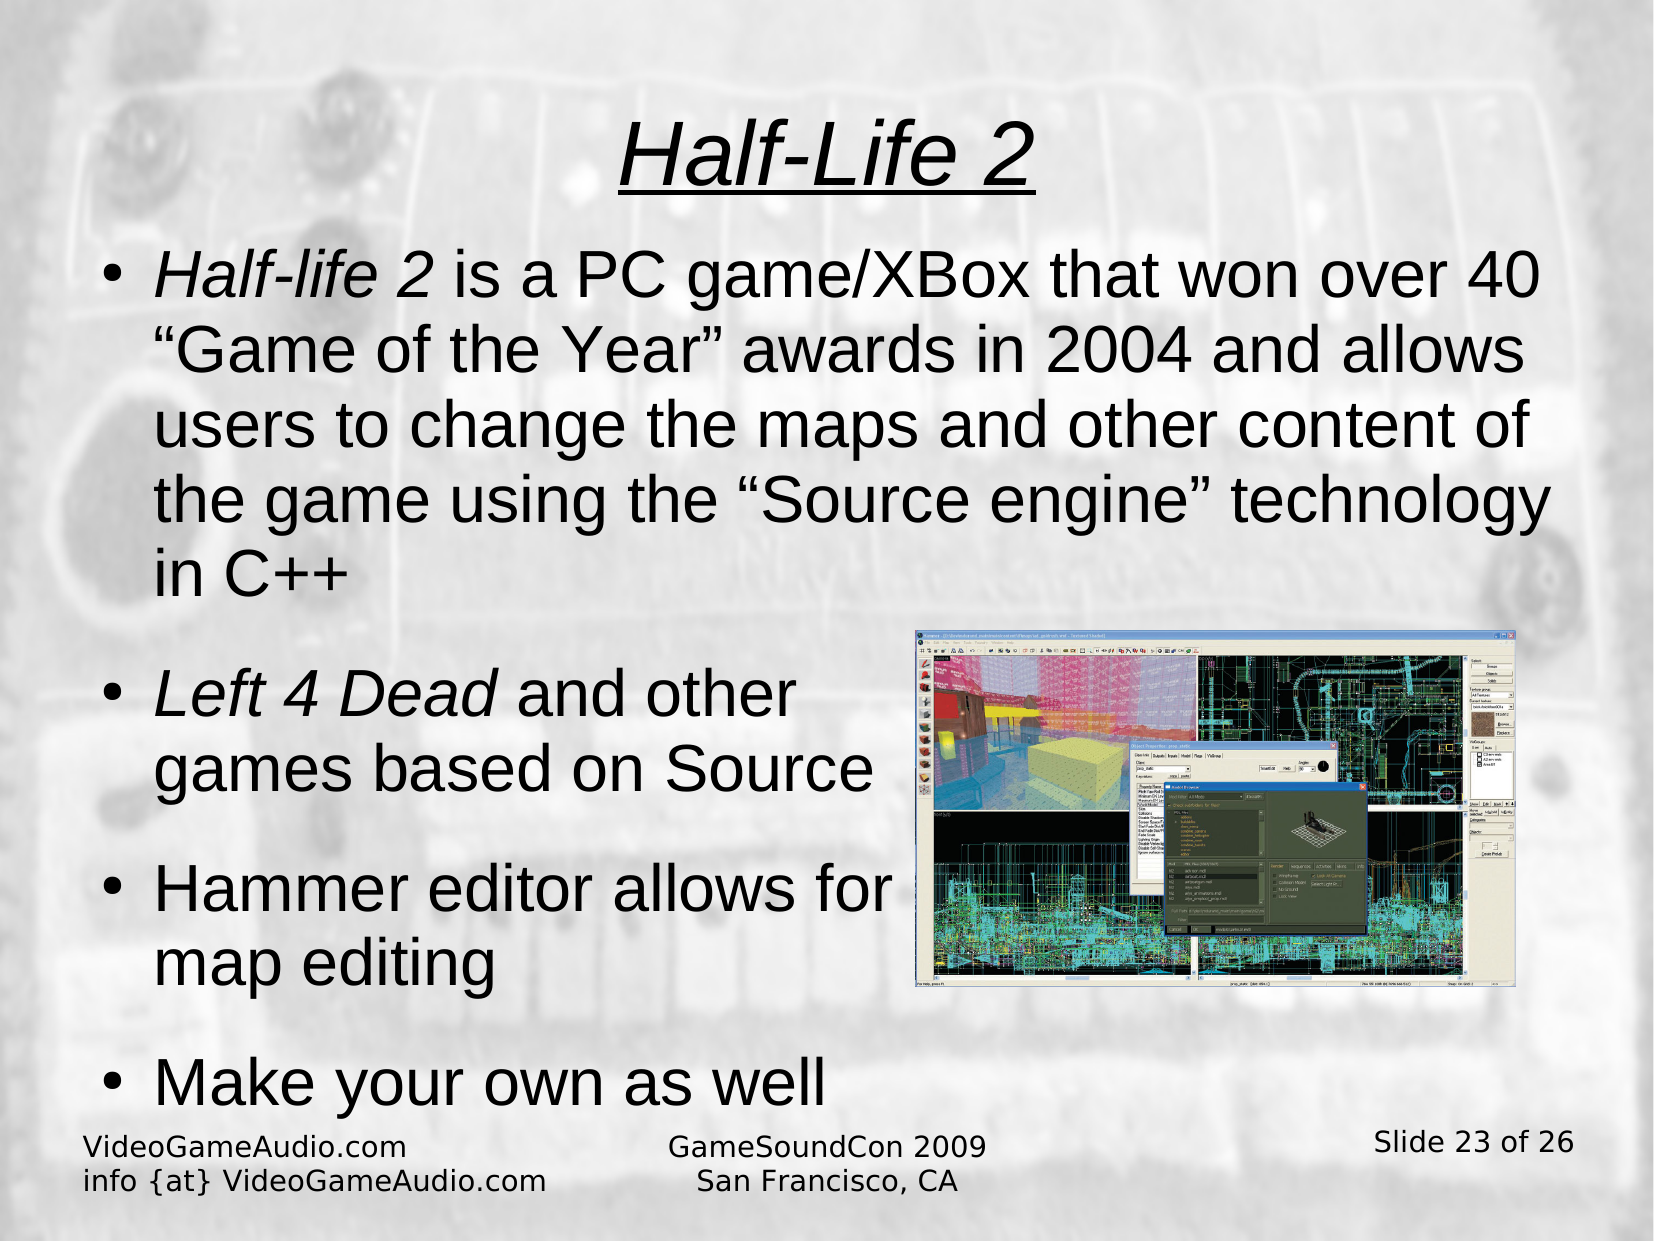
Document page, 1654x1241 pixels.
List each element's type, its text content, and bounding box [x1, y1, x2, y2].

title Half-Life 2 [82, 49, 1572, 237]
list Half-life 2 is a PC game/XBox that won over 40 “Game of the Year” awards in 2004 and allows users to change the maps and other content of the game using the “Source engine” technology in C++ Left 4 Dead and other games based on Source Hammer editor allows for map editing Make your own as well [82, 237, 1572, 1120]
picture [915, 630, 1516, 987]
